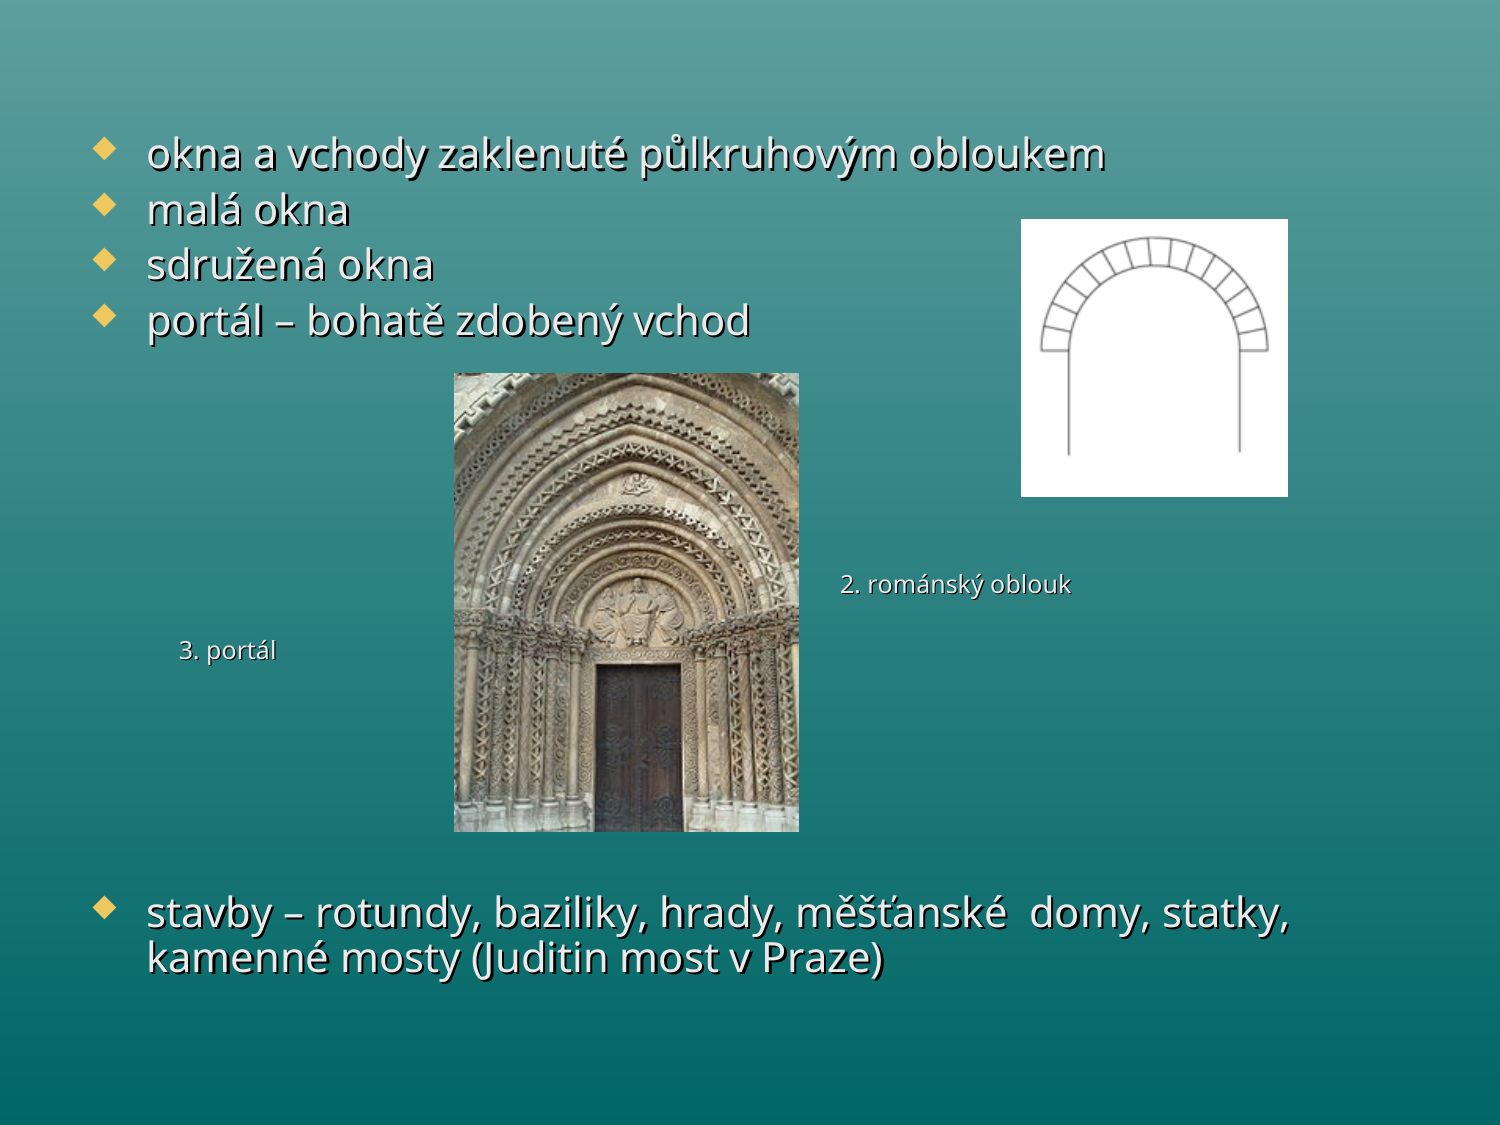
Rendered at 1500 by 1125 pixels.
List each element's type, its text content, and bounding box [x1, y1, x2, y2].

list okna a vchody zaklenuté půlkruhovým obloukem malá okna sdružená okna portál – bohatě zdobený vchod 2. románský oblouk 3. portál stavby – rotundy, baziliky, hrady, měšťanské domy, statky, kamenné mosty (Juditin most v Praze) [75, 125, 1426, 1006]
picture [454, 373, 799, 832]
picture [1021, 219, 1288, 497]
